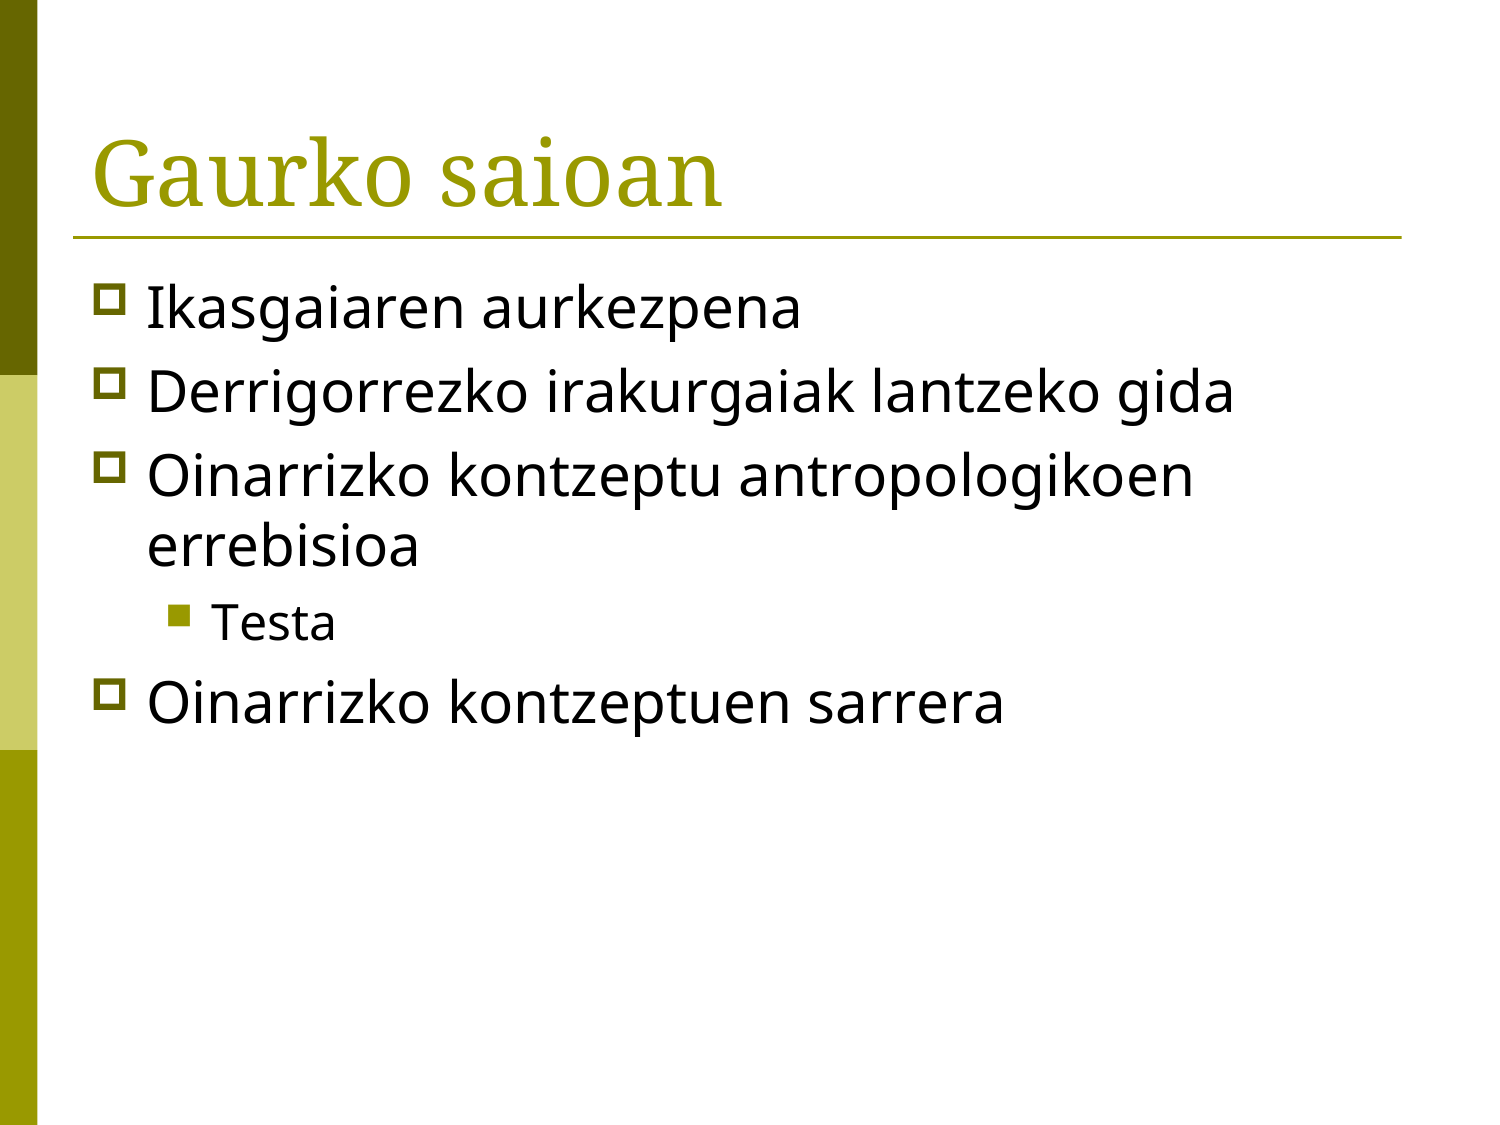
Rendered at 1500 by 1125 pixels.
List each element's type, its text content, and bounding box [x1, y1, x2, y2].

title Gaurko saioan [75, 45, 1426, 233]
list Ikasgaiaren aurkezpena Derrigorrezko irakurgaiak lantzeko gida Oinarrizko kontzeptu antropologikoen errebisioa Testa Oinarrizko kontzeptuen sarrera [75, 262, 1426, 1006]
